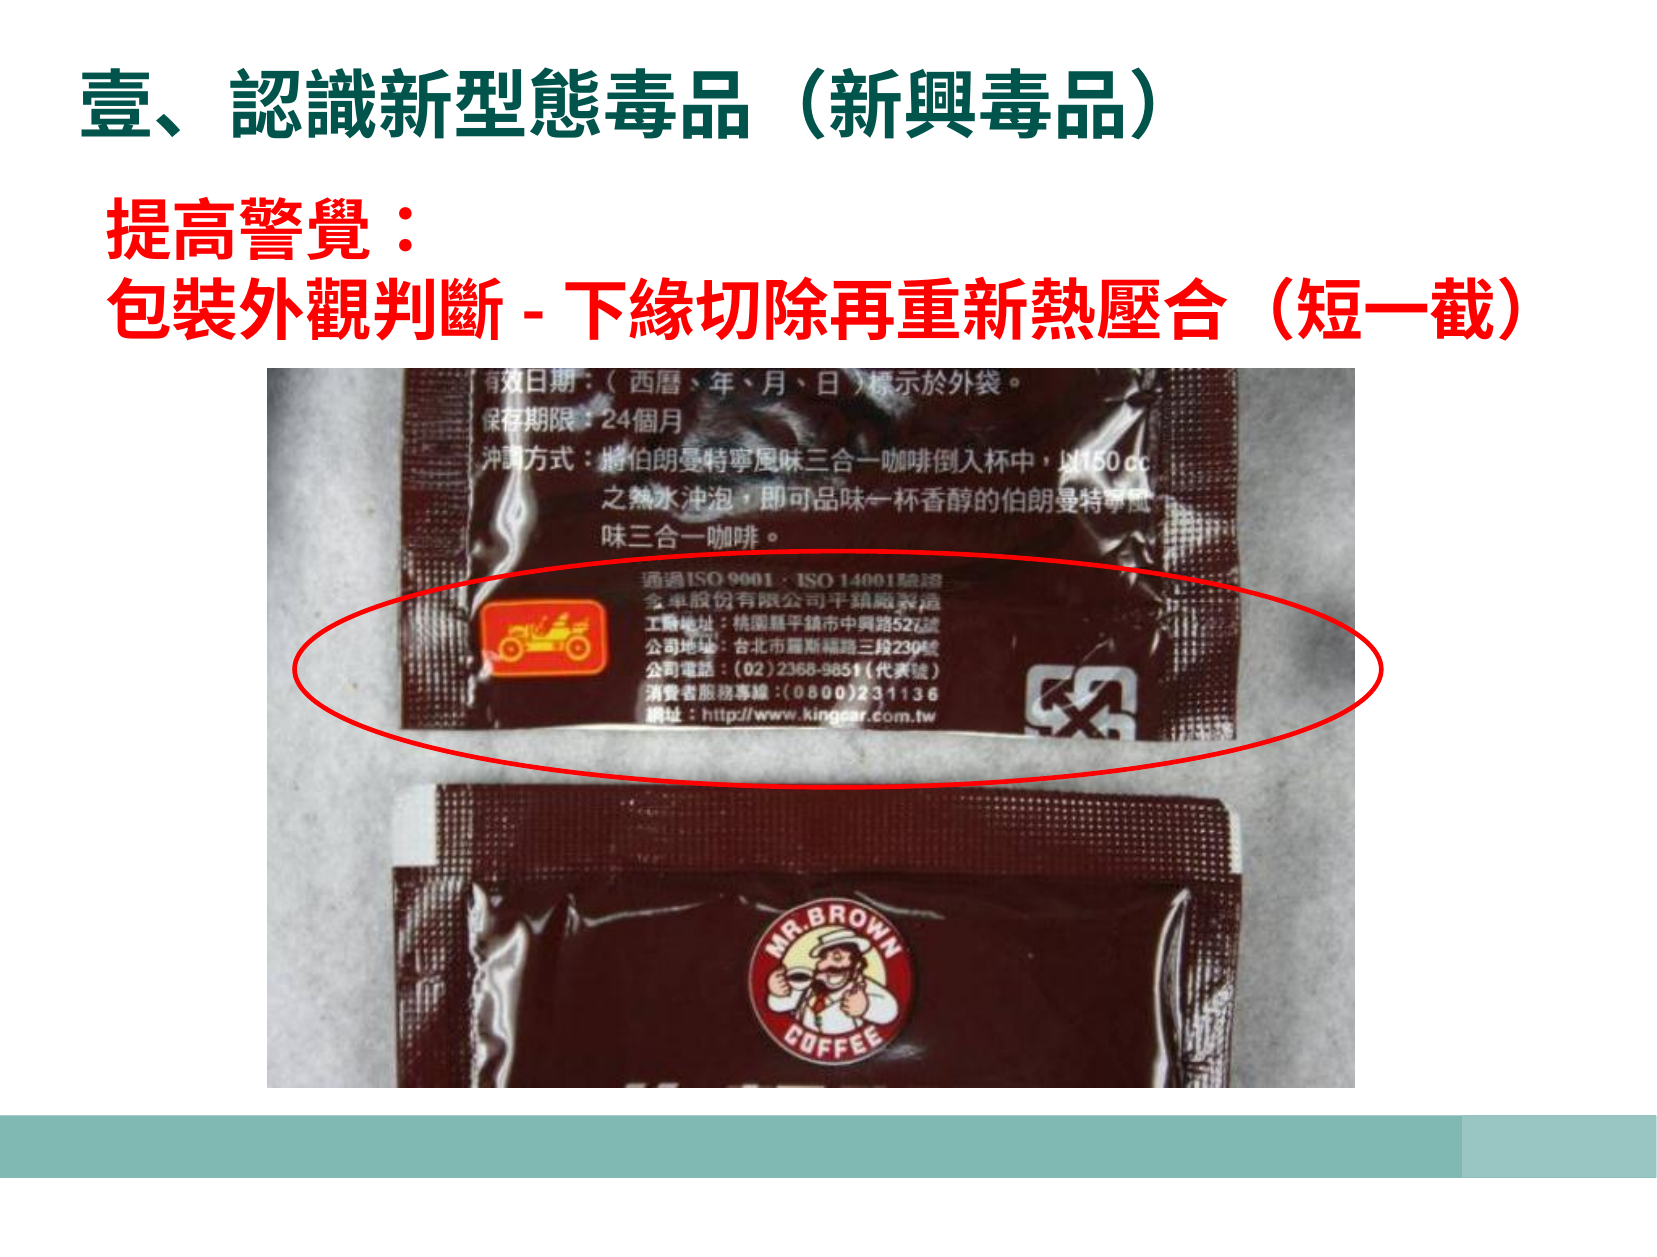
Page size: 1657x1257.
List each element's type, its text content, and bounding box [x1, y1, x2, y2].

title 提高警覺： 包裝外觀判斷-下緣切除再重新熱壓合（短一截） [88, 167, 1655, 369]
text_box 壹、認識新型態毒品（新興毒品） [61, 25, 1561, 180]
picture [297, 554, 1355, 784]
picture [267, 368, 1355, 1088]
